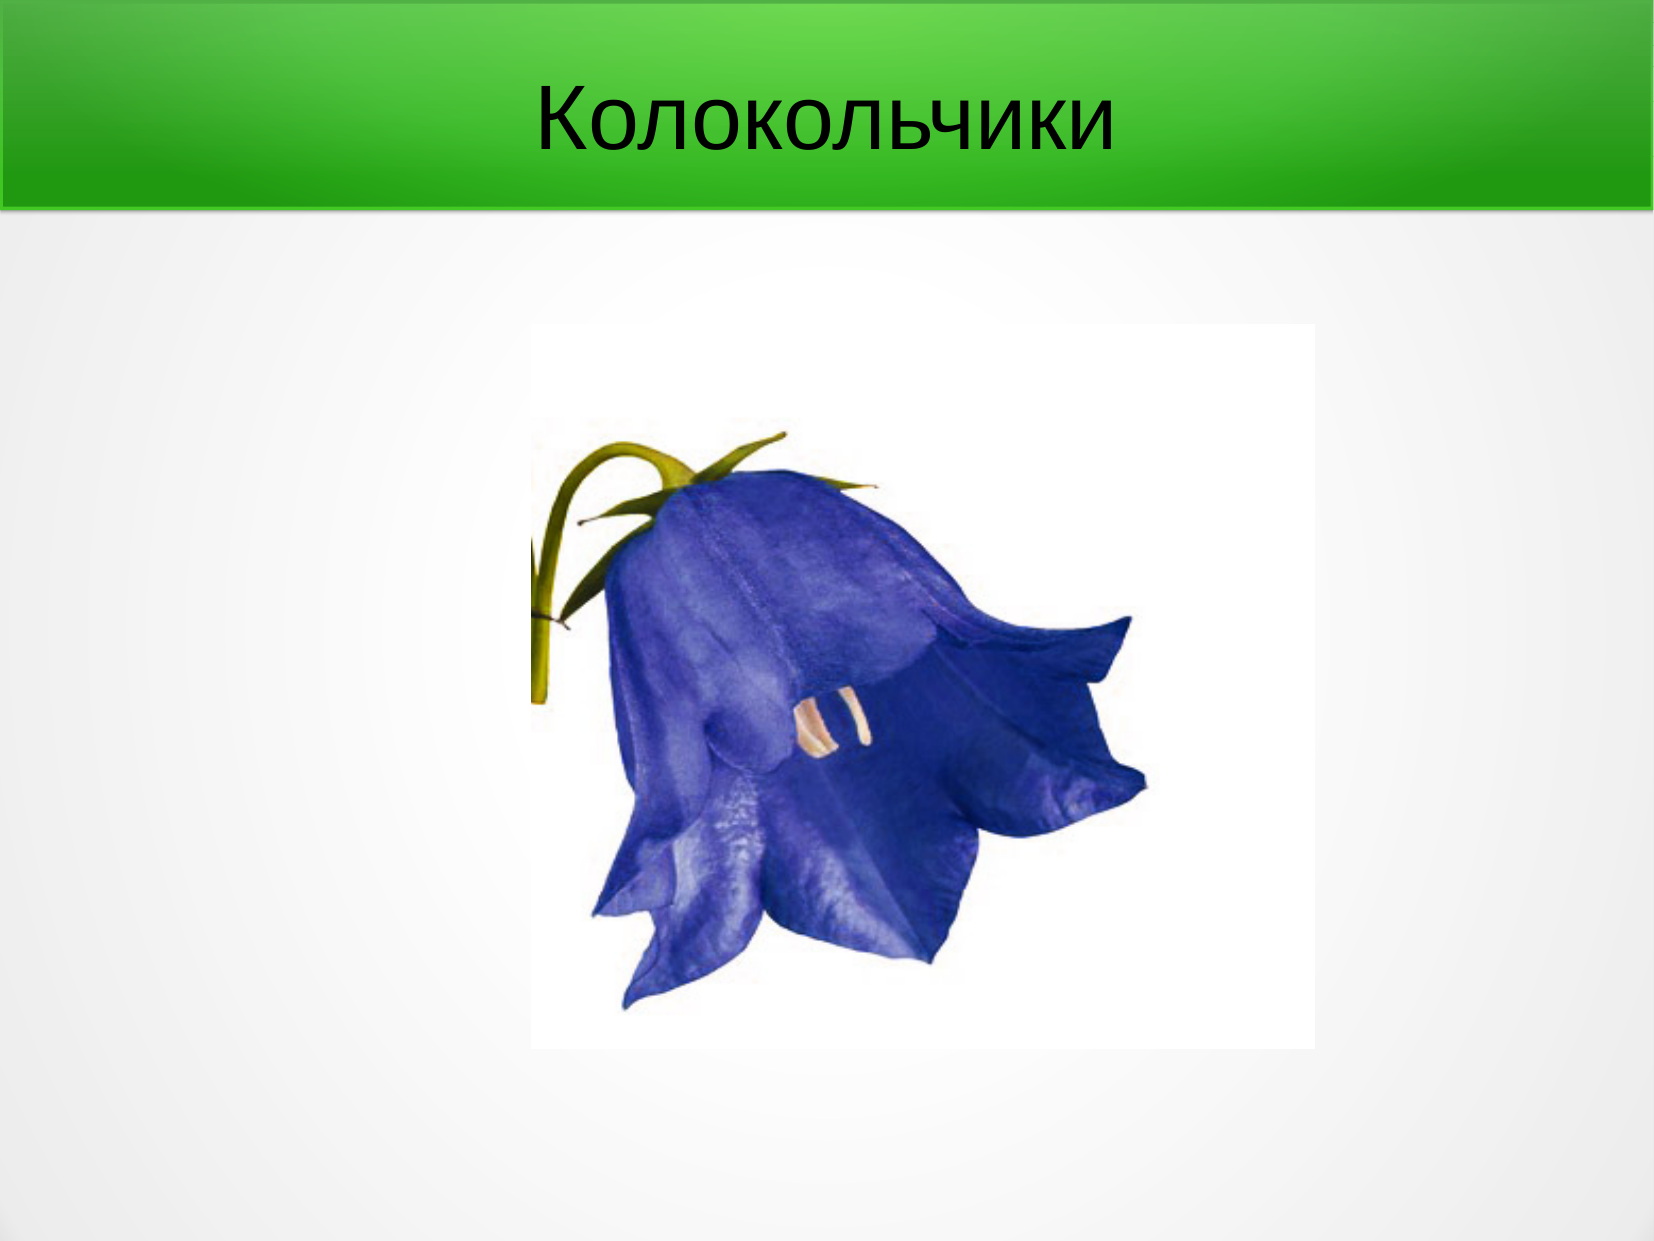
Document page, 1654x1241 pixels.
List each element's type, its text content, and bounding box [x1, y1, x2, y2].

title Колокольчики [82, 47, 1571, 189]
picture [531, 324, 1315, 1049]
